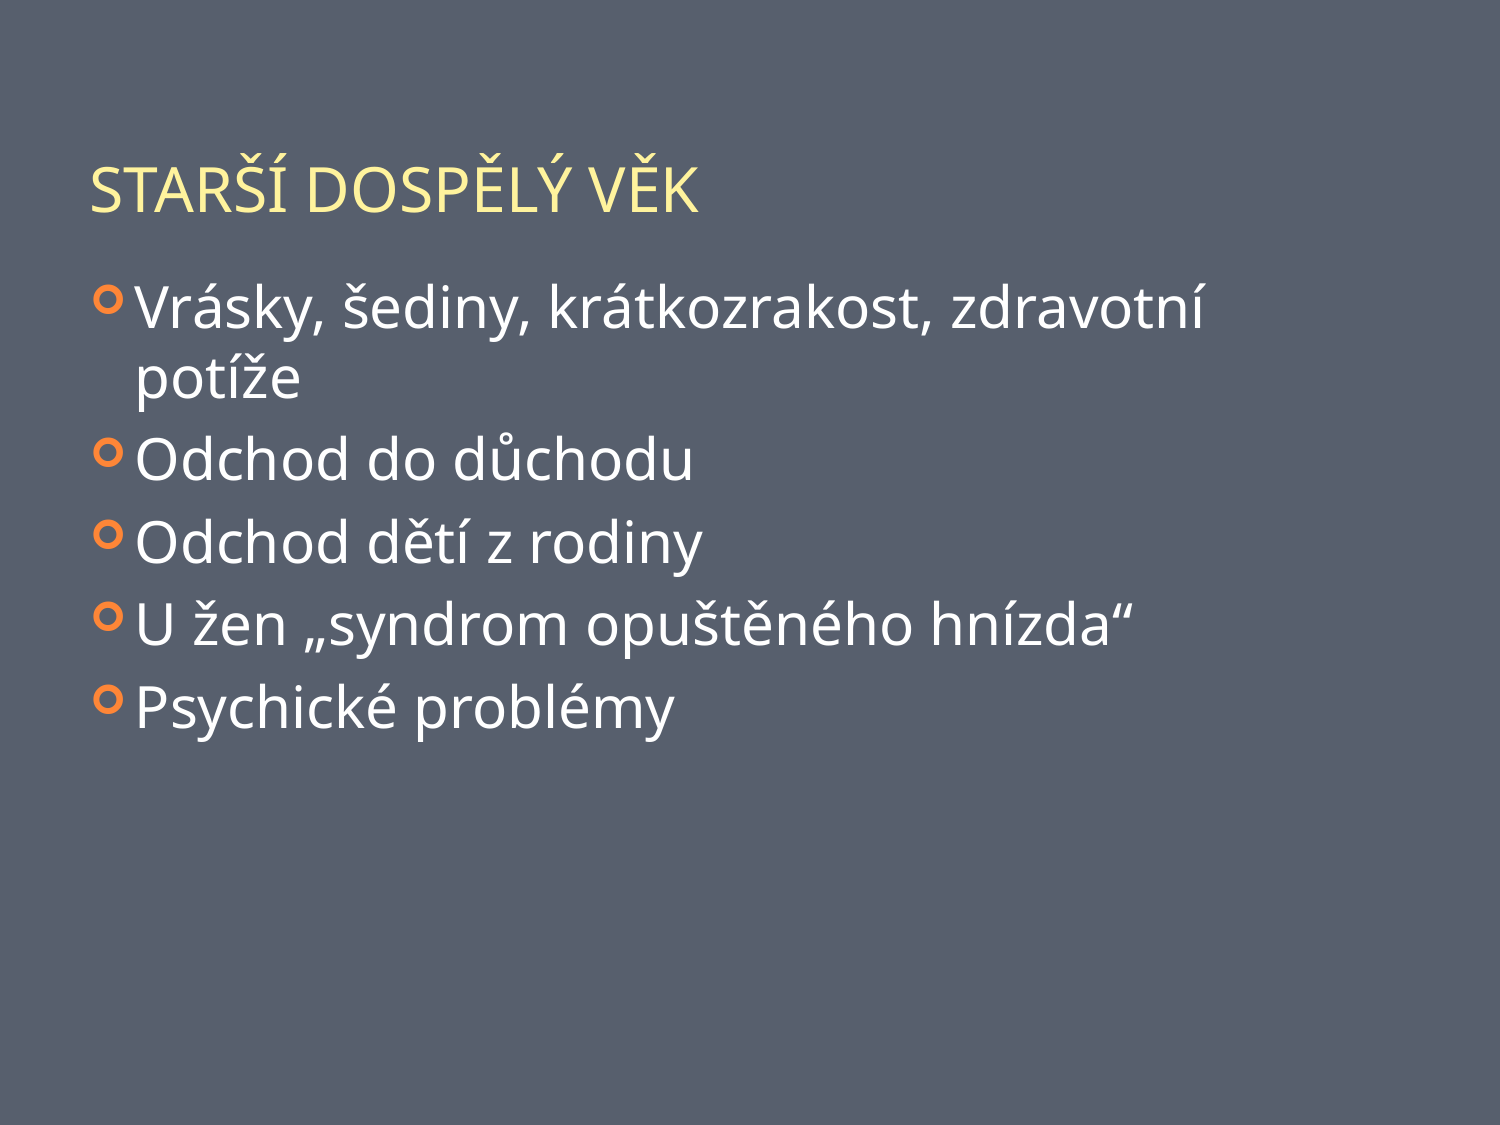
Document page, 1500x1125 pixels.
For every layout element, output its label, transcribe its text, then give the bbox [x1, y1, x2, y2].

title STARŠÍ DOSPĚLÝ VĚK [74, 44, 1300, 233]
list Vrásky, šediny, krátkozrakost, zdravotní potíže Odchod do důchodu Odchod dětí z rodiny U žen „syndrom opuštěného hnízda“ Psychické problémy [74, 262, 1300, 1063]
